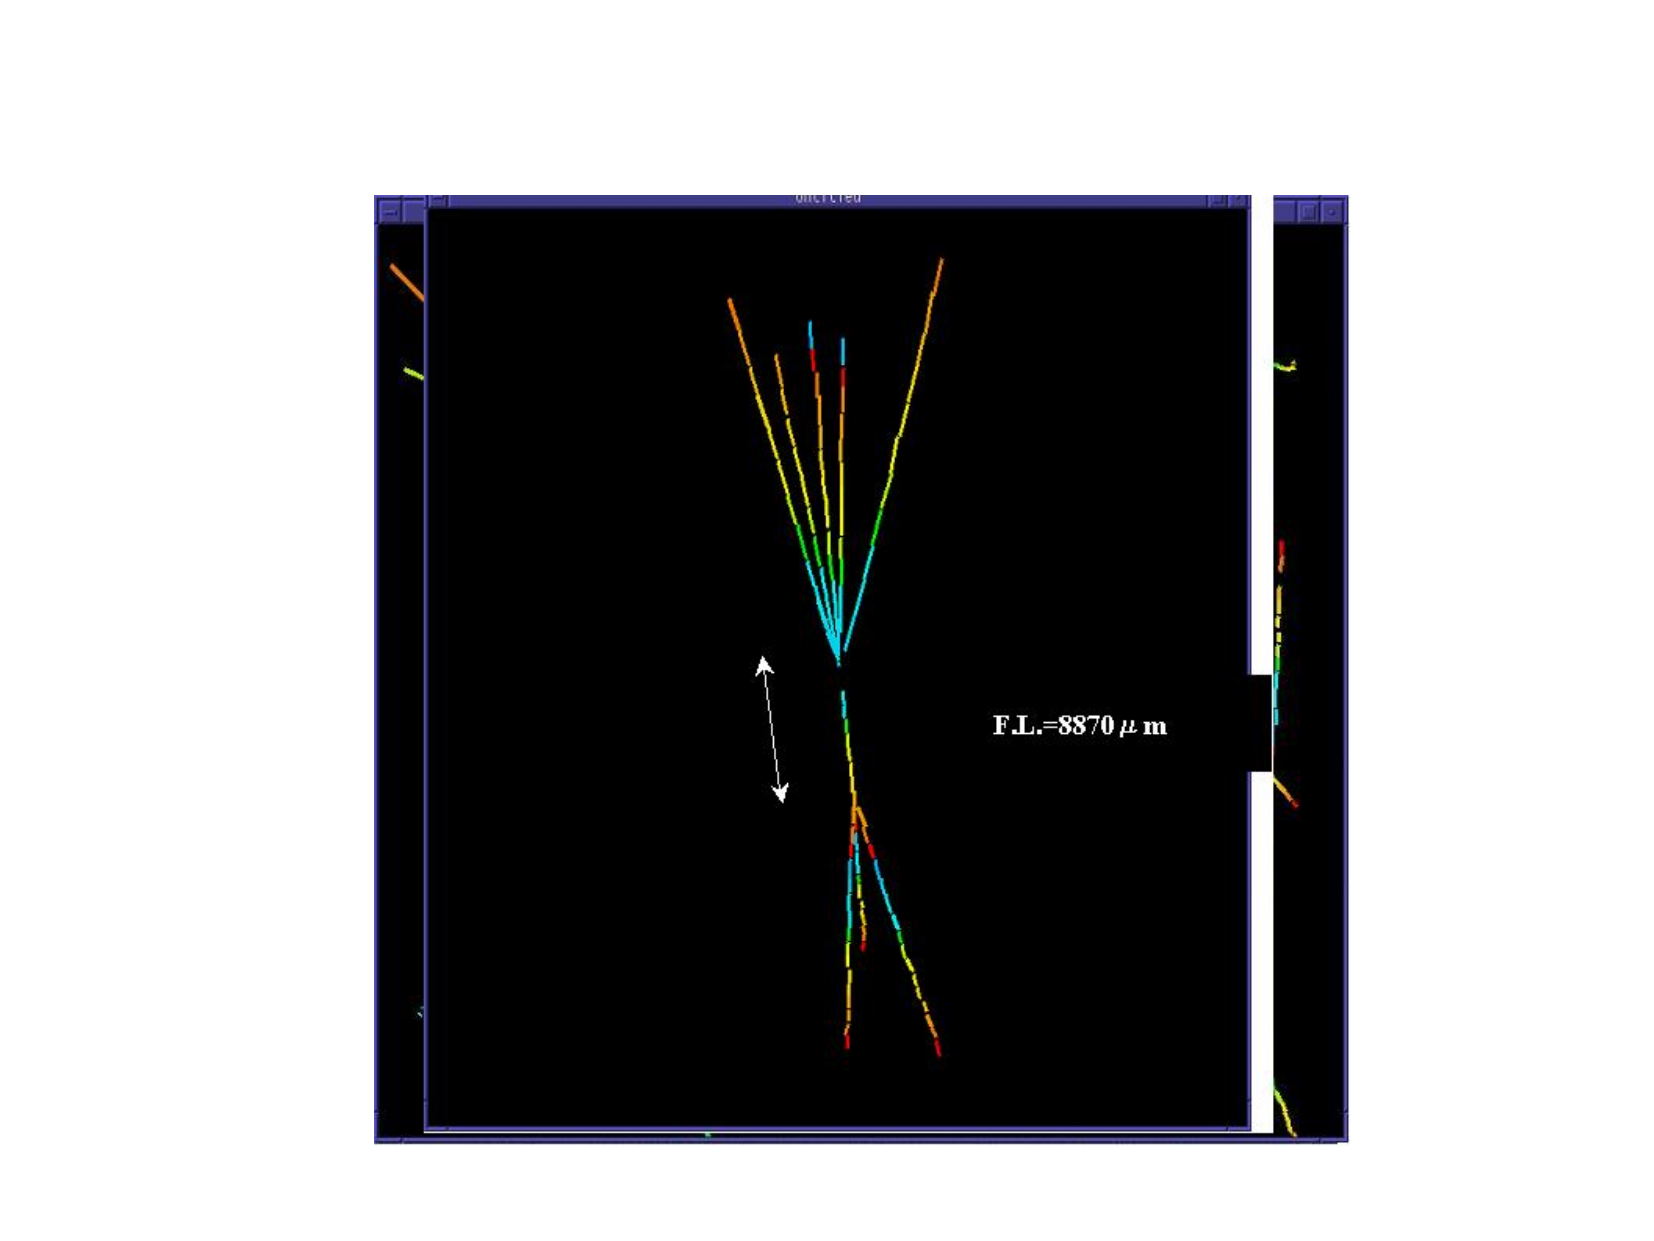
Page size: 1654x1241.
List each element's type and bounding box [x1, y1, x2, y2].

picture [374, 195, 1646, 1149]
